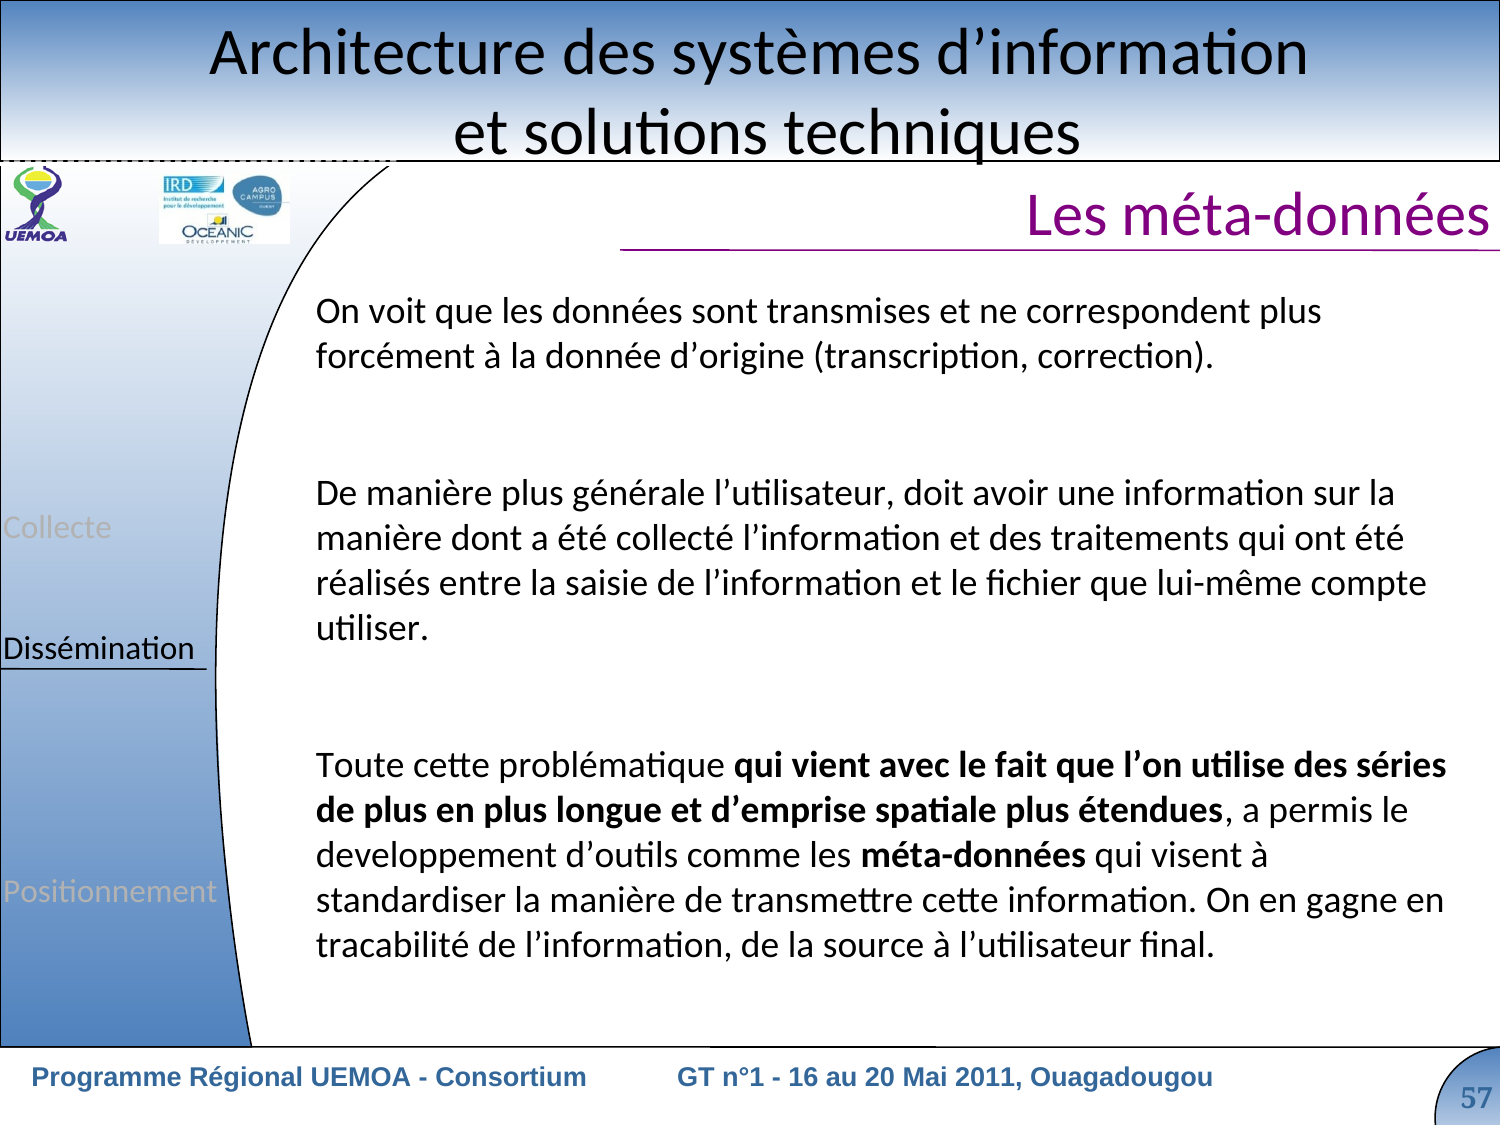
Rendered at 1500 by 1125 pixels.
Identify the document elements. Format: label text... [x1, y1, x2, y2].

picture [159, 173, 265, 244]
text_box Architecture des systèmes d’information et solutions techniques [53, 0, 1483, 161]
text_box On voit que les données sont transmises et ne correspondent plus forcément à la donnée d’origine (transcription, correction). De manière plus générale l’utilisateur, doit avoir une information sur la manière dont a été collecté l’information et des traitements qui ont été réalisés entre la saisie de l’information et le fichier que lui-même compte utiliser. Toute cette problématique qui vient avec le fait que l’on utilise des séries de plus en plus longue et d’emprise spatiale plus étendues, a permis le developpement d’outils comme les méta-données qui visent à standardiser la manière de transmettre cette information. On en gagne en tracabilité de l’information, de la source à l’utilisateur final. [301, 278, 1471, 973]
picture [0, 166, 73, 244]
text_box Collecte Dissémination Positionnement [0, 497, 314, 1039]
text_box Les méta-données [265, 165, 1500, 256]
